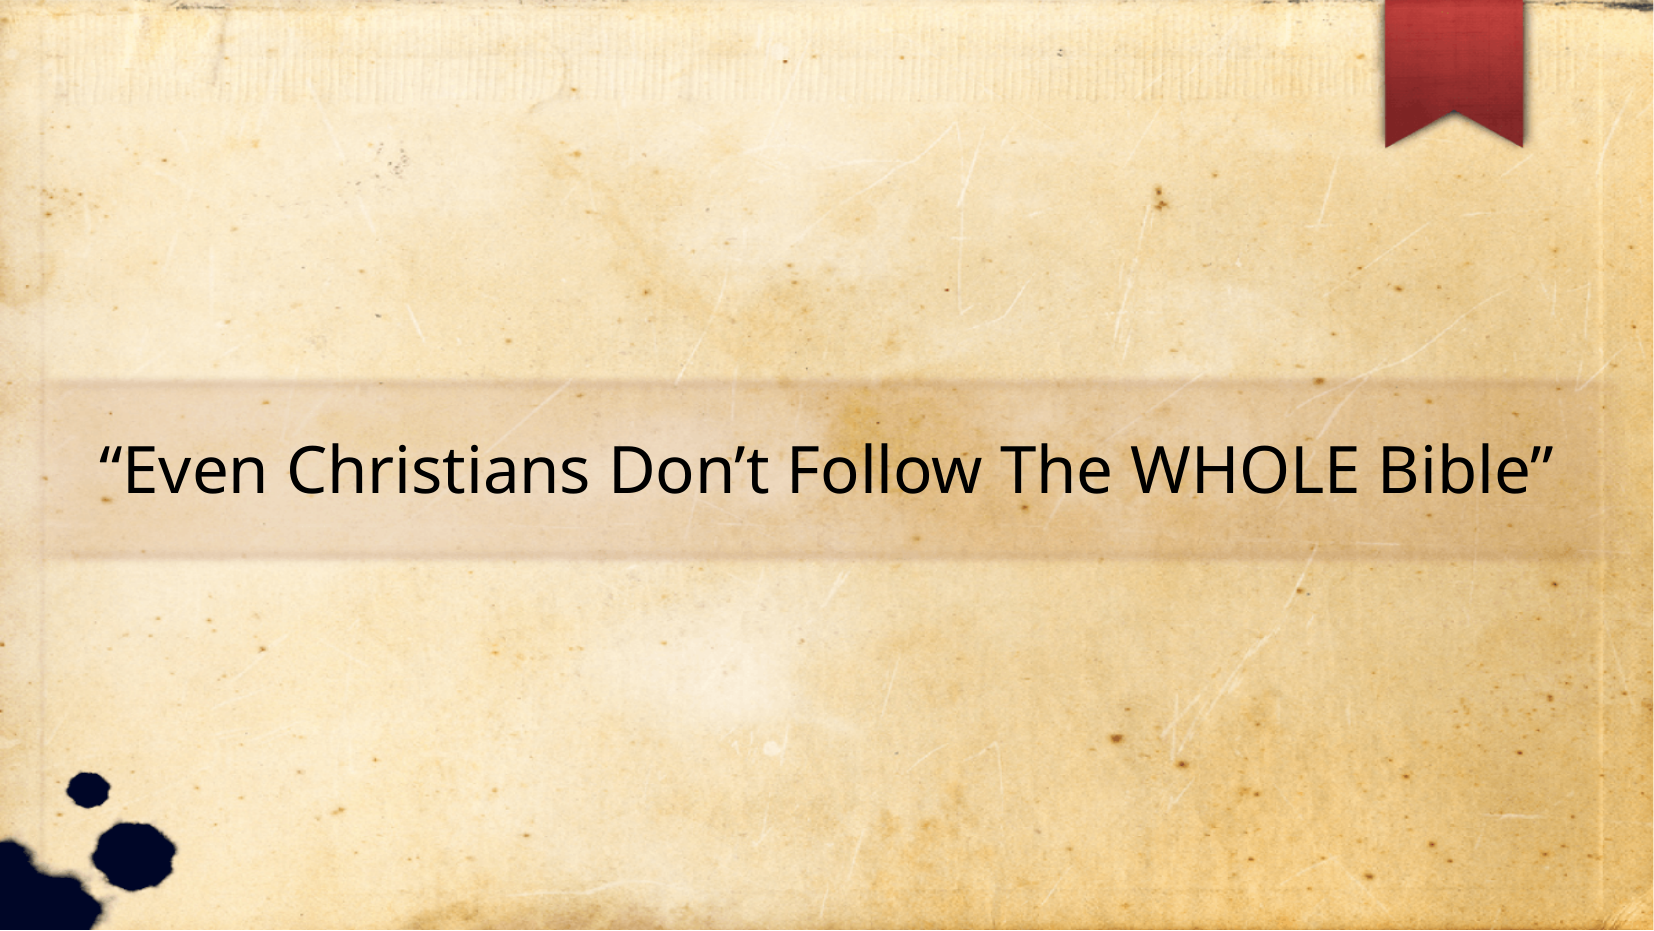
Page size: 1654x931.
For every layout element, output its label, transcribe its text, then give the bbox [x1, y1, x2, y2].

picture [0, 0, 1654, 930]
title “Even Christians Don’t Follow The WHOLE Bible” [82, 389, 1571, 545]
